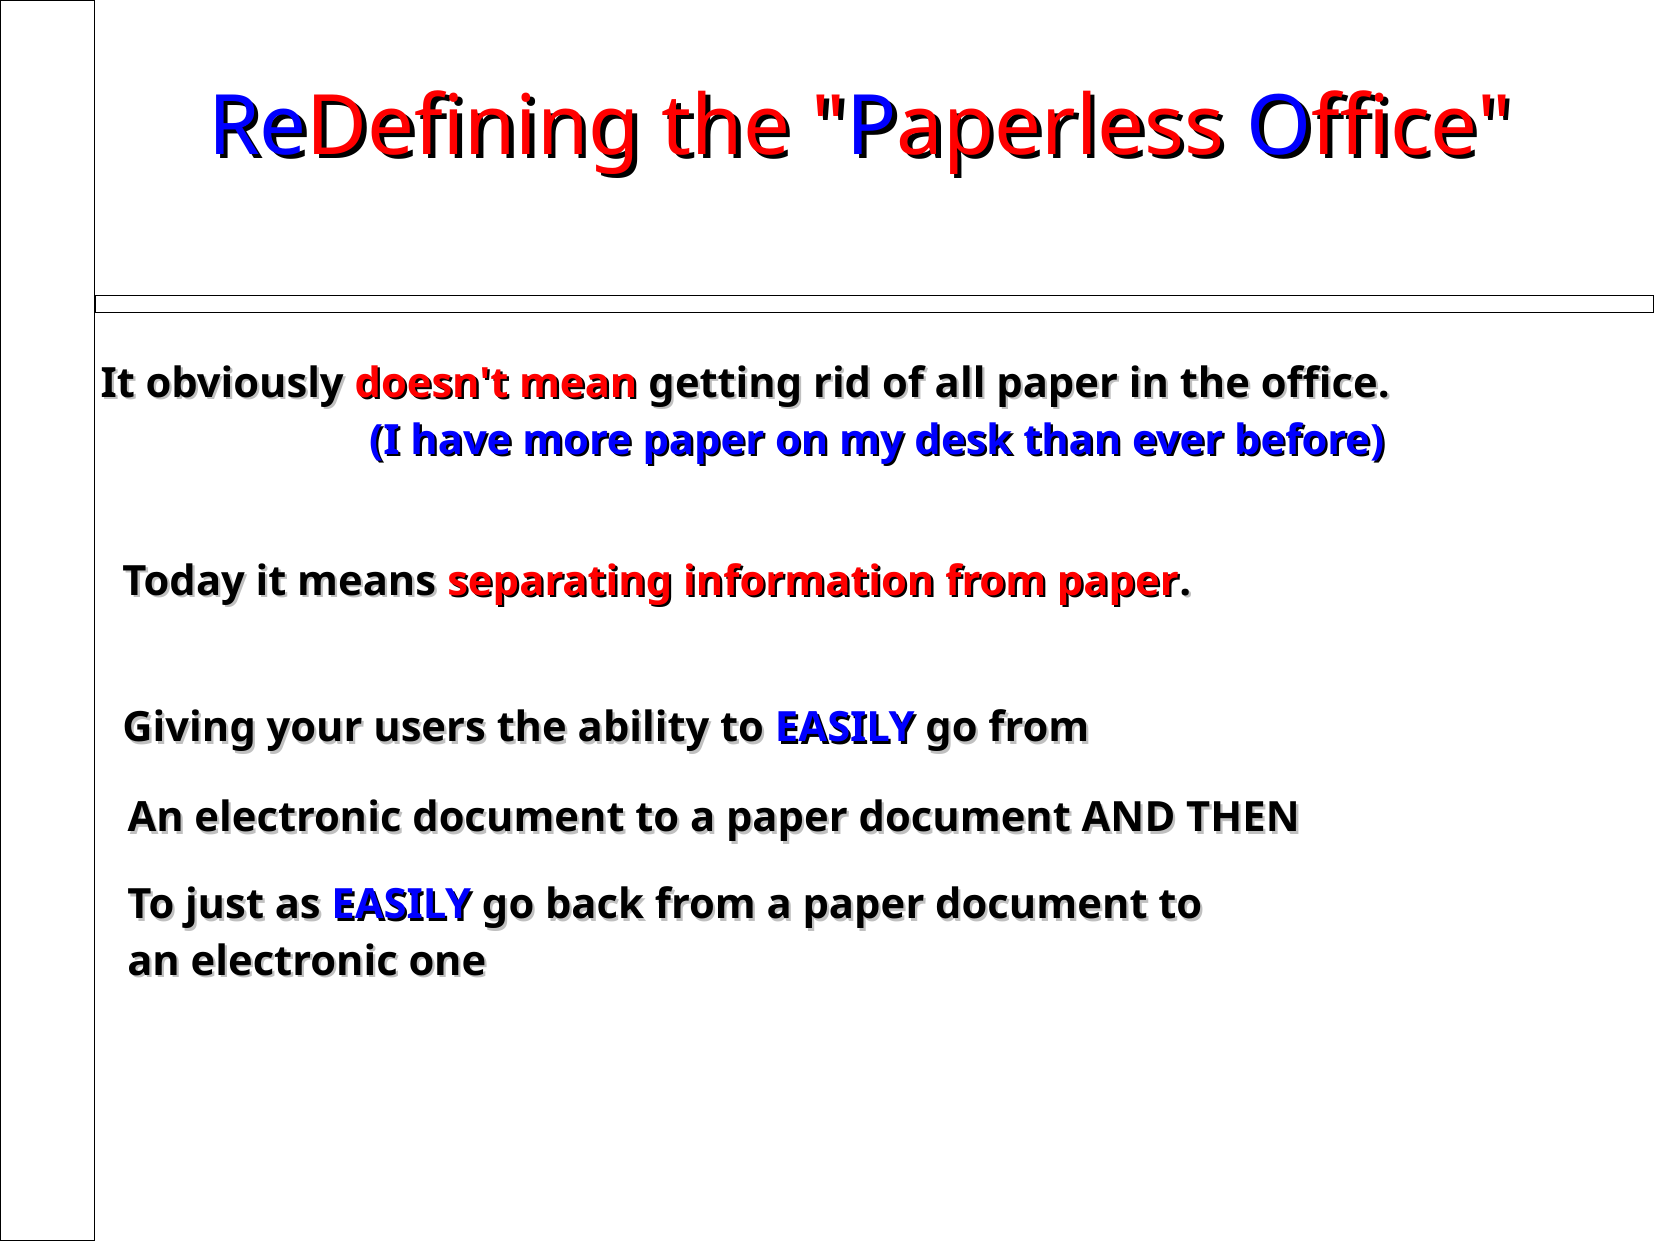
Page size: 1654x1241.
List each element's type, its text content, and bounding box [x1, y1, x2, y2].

text_box An electronic document to a paper document AND THEN [127, 787, 1634, 845]
text_box To just as EASILY go back from a paper document to an electronic one [127, 873, 1621, 1026]
text_box ReDefining the "Paperless Office" [161, 50, 1559, 194]
text_box Giving your users the ability to EASILY go from [122, 697, 1537, 755]
text_box Today it means separating information from paper. [122, 550, 1508, 608]
text_box It obviously doesn't mean getting rid of all paper in the office. (I have more paper on my desk than ever before) [100, 352, 1654, 467]
